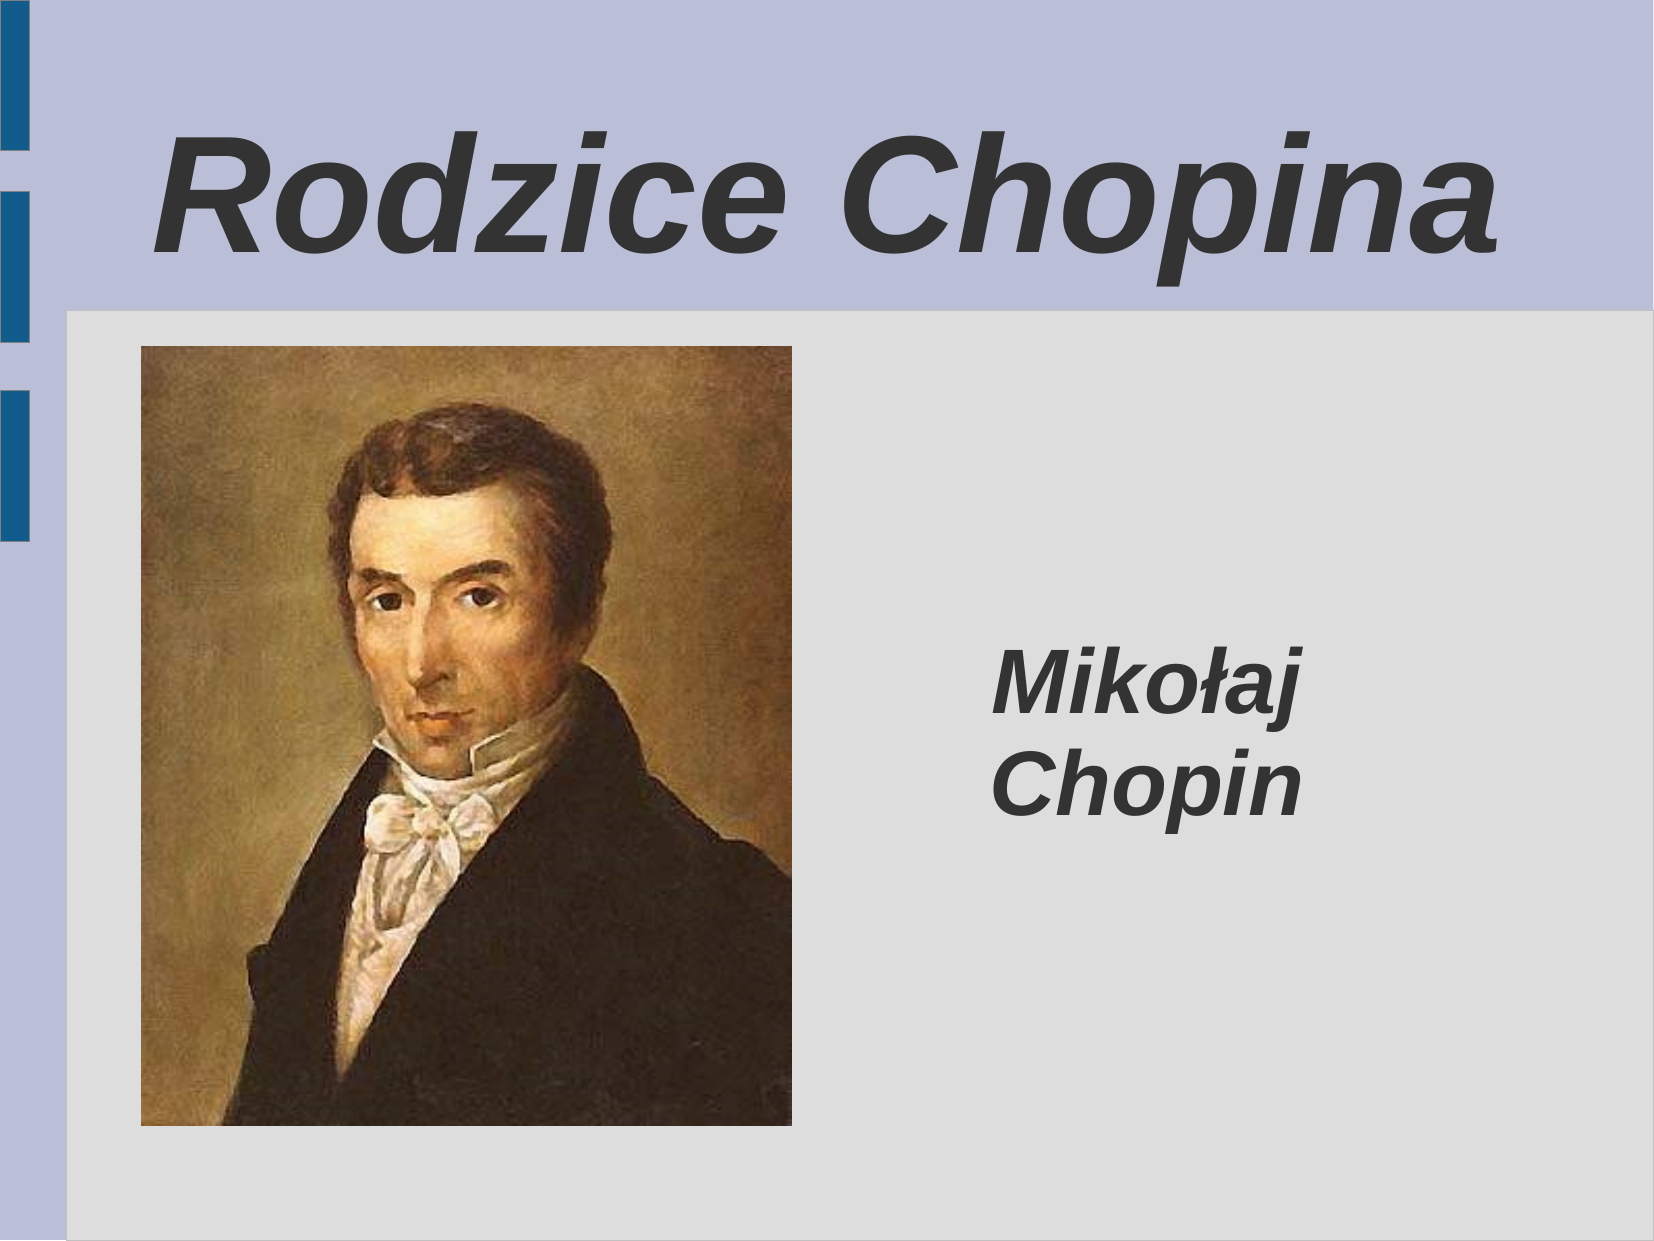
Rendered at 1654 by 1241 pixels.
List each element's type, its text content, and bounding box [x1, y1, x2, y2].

text_box Mikołaj Chopin [971, 461, 1323, 1004]
title Rodzice Chopina [121, 91, 1534, 299]
picture [141, 346, 792, 1127]
